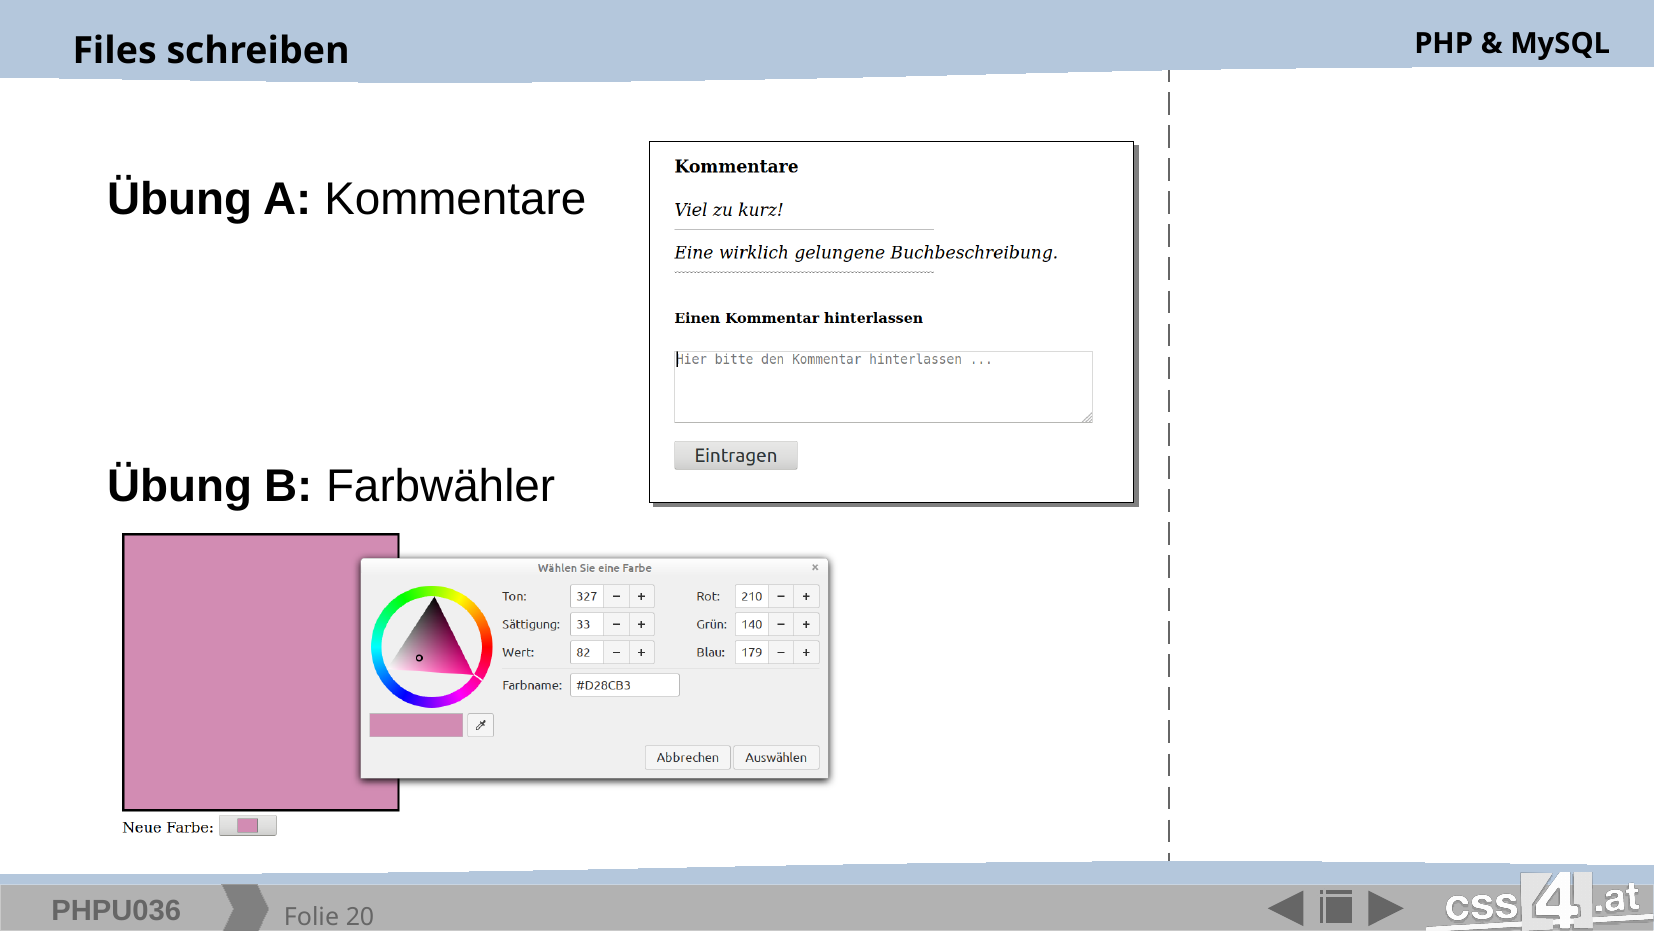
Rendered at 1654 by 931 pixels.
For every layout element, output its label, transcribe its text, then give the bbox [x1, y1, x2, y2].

text_box Folie <Foliennummer> [269, 891, 542, 931]
picture [108, 521, 854, 851]
picture [649, 141, 1134, 503]
picture [1426, 872, 1654, 931]
text_box [0, 0, 1654, 83]
text_box Übung A: Kommentare [92, 165, 649, 232]
text_box [0, 861, 1654, 931]
text_box Files schreiben [57, 16, 416, 69]
text_box PHP & MySQL [1399, 15, 1631, 60]
text_box Übung B: Farbwähler [92, 452, 1052, 519]
text_box PHPU036 [36, 886, 209, 931]
